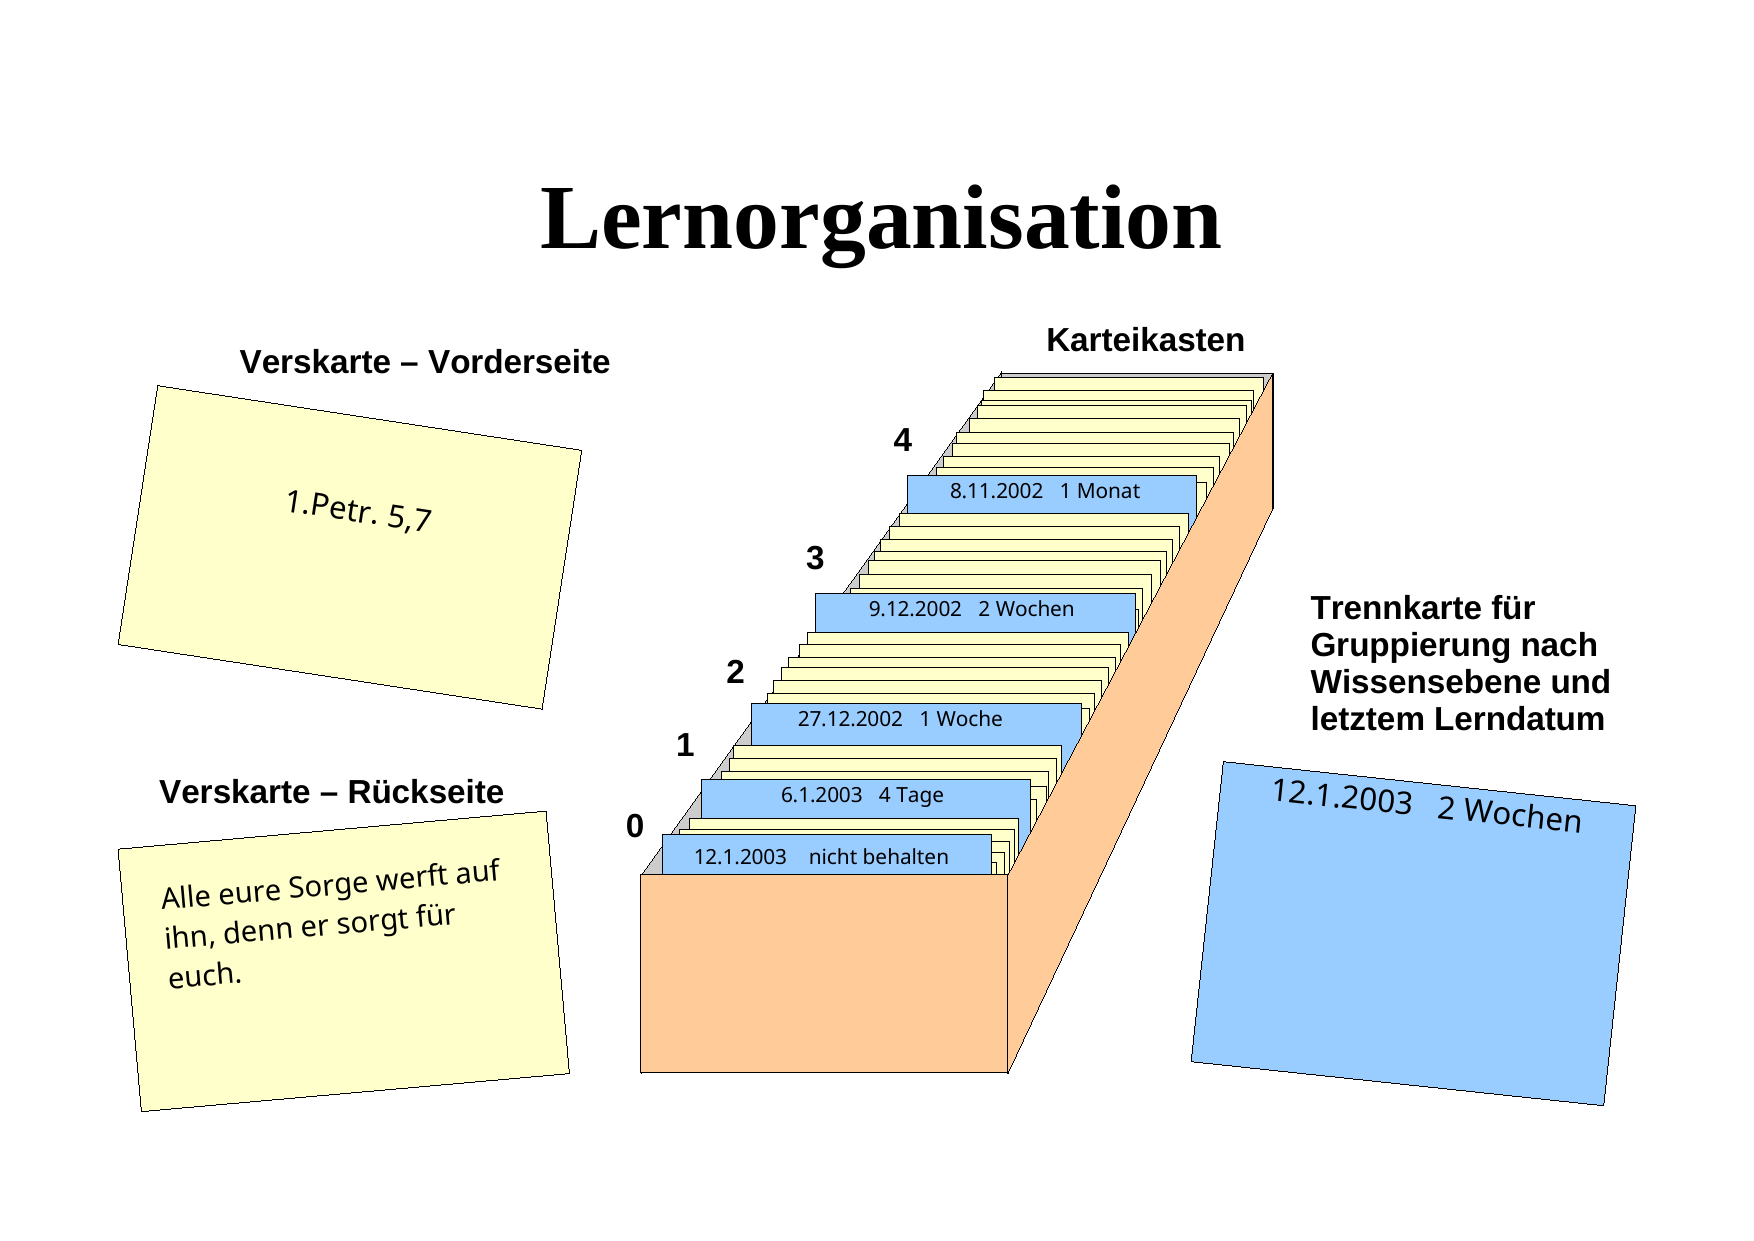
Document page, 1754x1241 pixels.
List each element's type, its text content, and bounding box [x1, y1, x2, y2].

title Lernorganisation [234, 162, 1531, 273]
text_box 12.1.2003 2 Wochen [1268, 767, 1601, 852]
text_box 8.11.2002 1 Monat [949, 475, 1148, 513]
text_box Karteikasten [1046, 321, 1247, 361]
text_box [118, 385, 582, 710]
text_box Verskarte – Vorderseite [239, 343, 614, 383]
text_box 4 [893, 421, 913, 461]
text_box 9.12.2002 2 Wochen [868, 593, 1088, 632]
text_box 6.1.2003 4 Tage [781, 779, 990, 818]
text_box 3 [805, 539, 825, 579]
text_box 1 [676, 726, 695, 766]
text_box 2 [726, 653, 746, 693]
text_box 27.12.2002 1 Woche [797, 704, 1040, 745]
text_box [640, 371, 1274, 1074]
text_box 0 [625, 806, 645, 847]
text_box 1.Petr. 5,7 [274, 477, 513, 606]
text_box [1191, 761, 1636, 1106]
text_box Alle eure Sorge werft auf ihn, denn er sorgt für euch. [159, 847, 530, 1060]
text_box Trennkarte für Gruppierung nach Wissensebene und letztem Lerndatum [1310, 589, 1636, 765]
text_box [118, 811, 570, 1112]
text_box 12.1.2003 nicht behalten [693, 842, 984, 874]
text_box Verskarte – Rückseite [159, 773, 507, 813]
